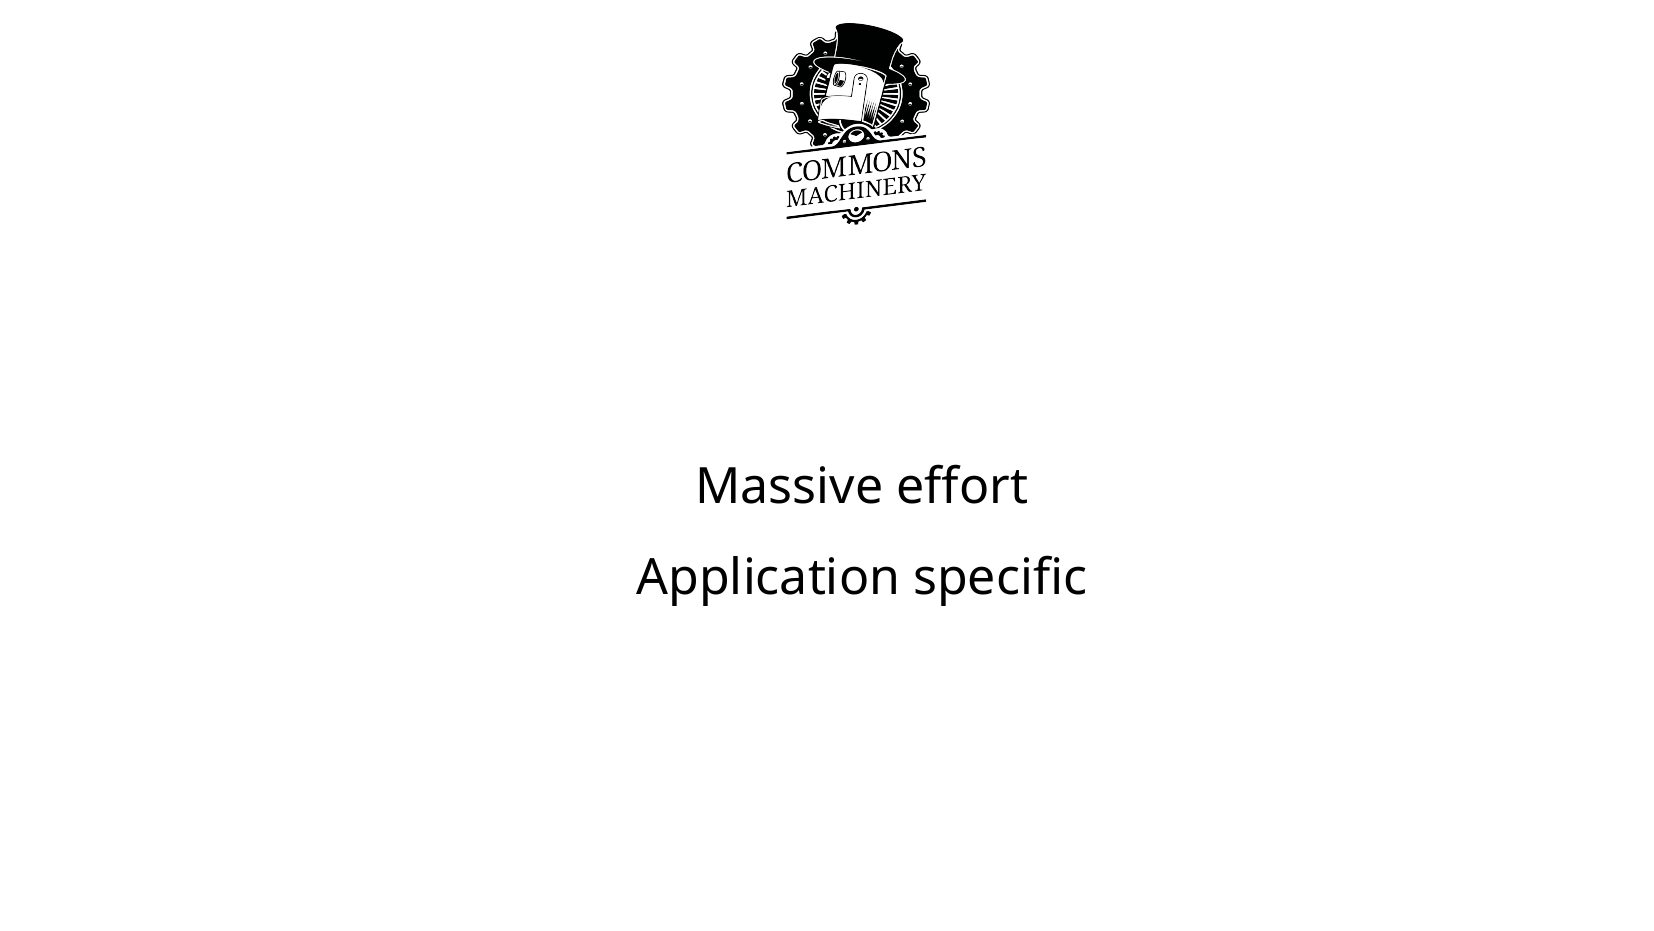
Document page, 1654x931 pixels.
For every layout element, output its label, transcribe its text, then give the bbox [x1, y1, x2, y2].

list Massive effort Application specific [82, 269, 1571, 810]
picture [782, 23, 930, 225]
